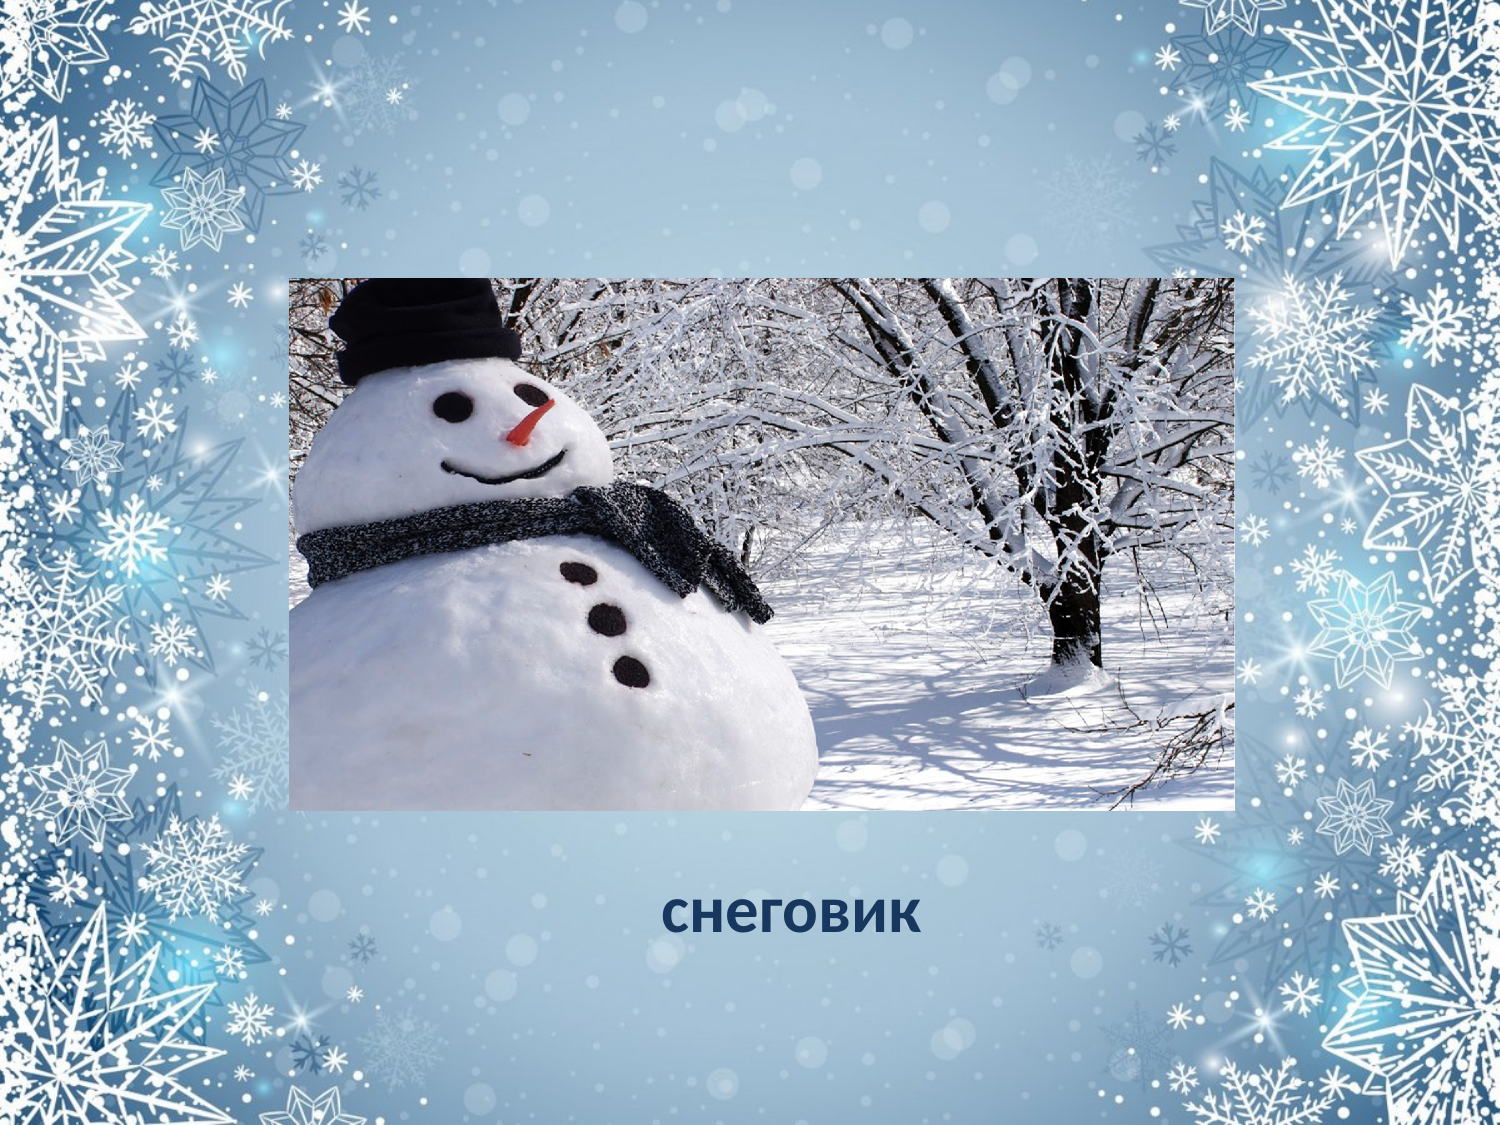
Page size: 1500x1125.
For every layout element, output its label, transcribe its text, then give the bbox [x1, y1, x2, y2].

text_box снеговик [407, 857, 1176, 954]
picture [0, 0, 1500, 1125]
